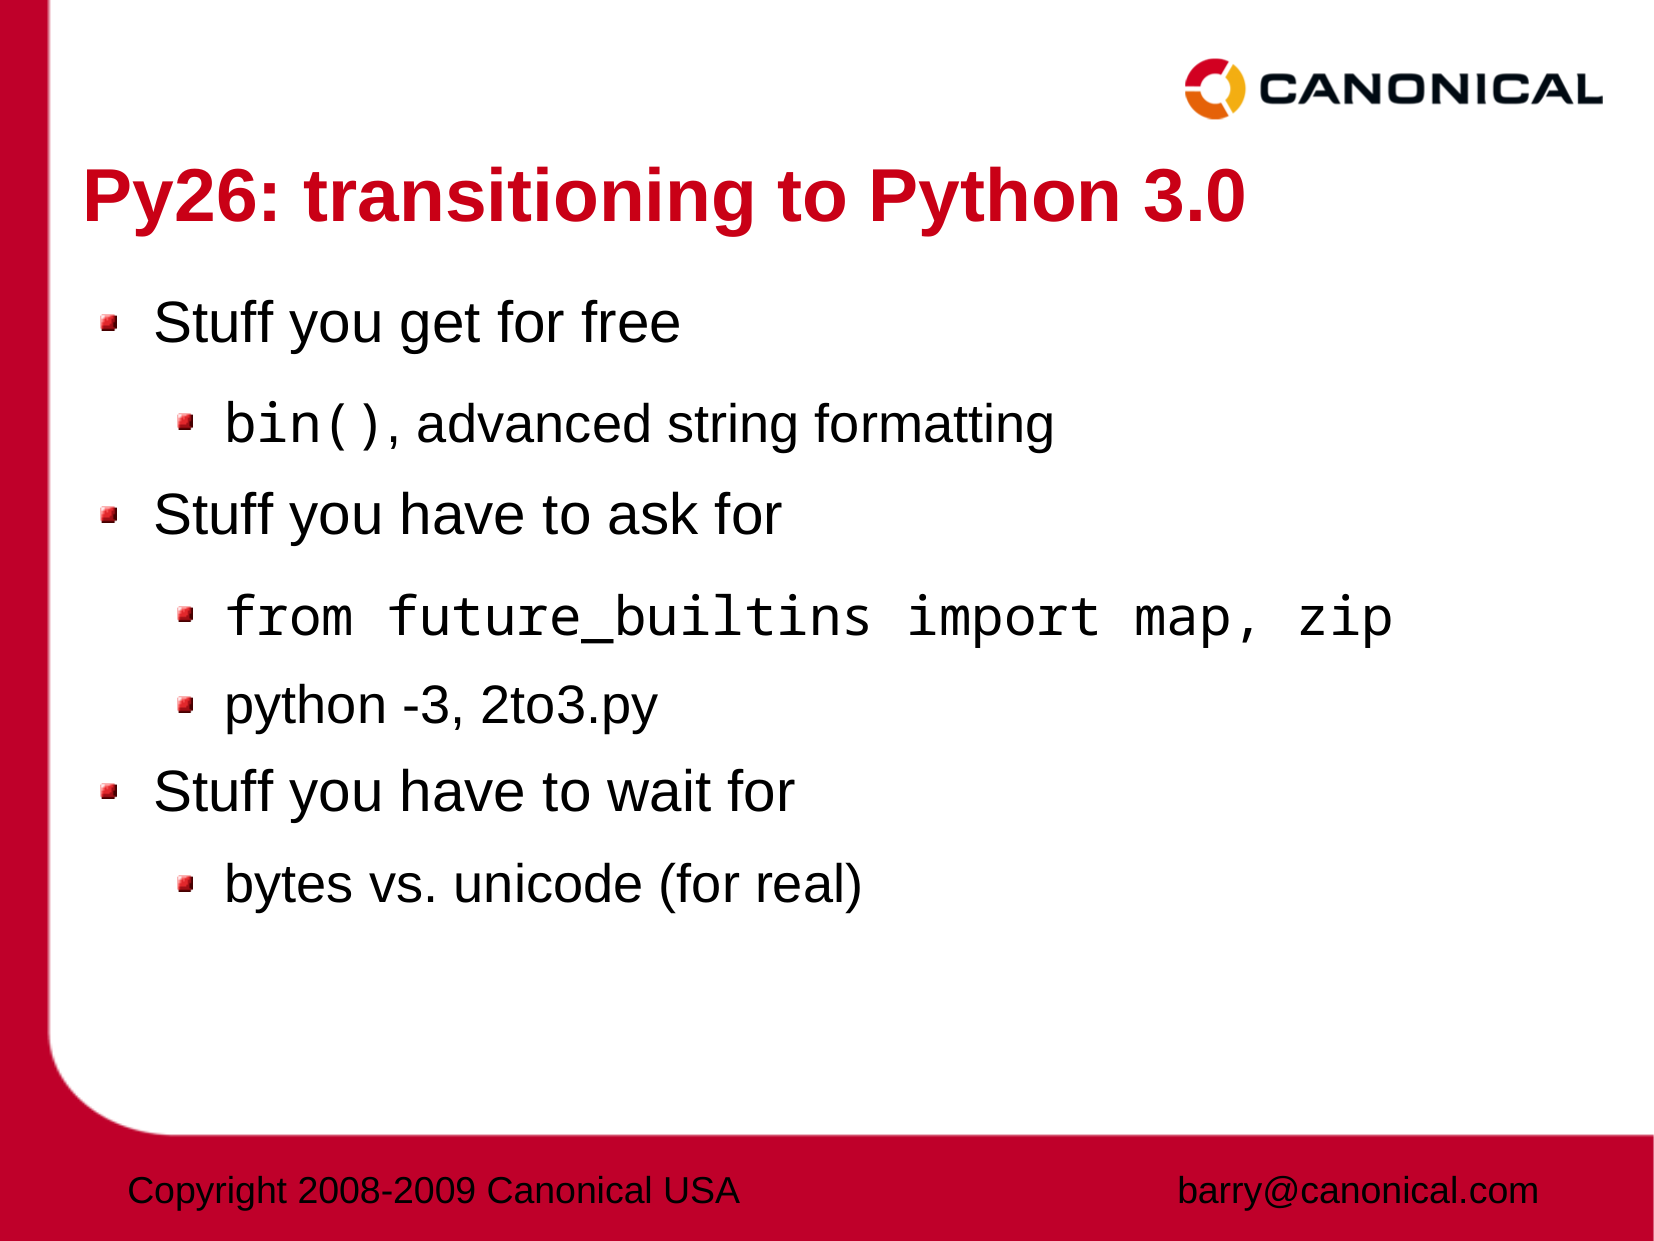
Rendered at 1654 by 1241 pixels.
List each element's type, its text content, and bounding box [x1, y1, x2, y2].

list Stuff you get for free bin(), advanced string formatting Stuff you have to ask for from future_builtins import map, zip python -3, 2to3.py Stuff you have to wait for bytes vs. unicode (for real) [82, 290, 1571, 1109]
title Py26: transitioning to Python 3.0 [82, 104, 1571, 287]
picture [0, 0, 1654, 1241]
